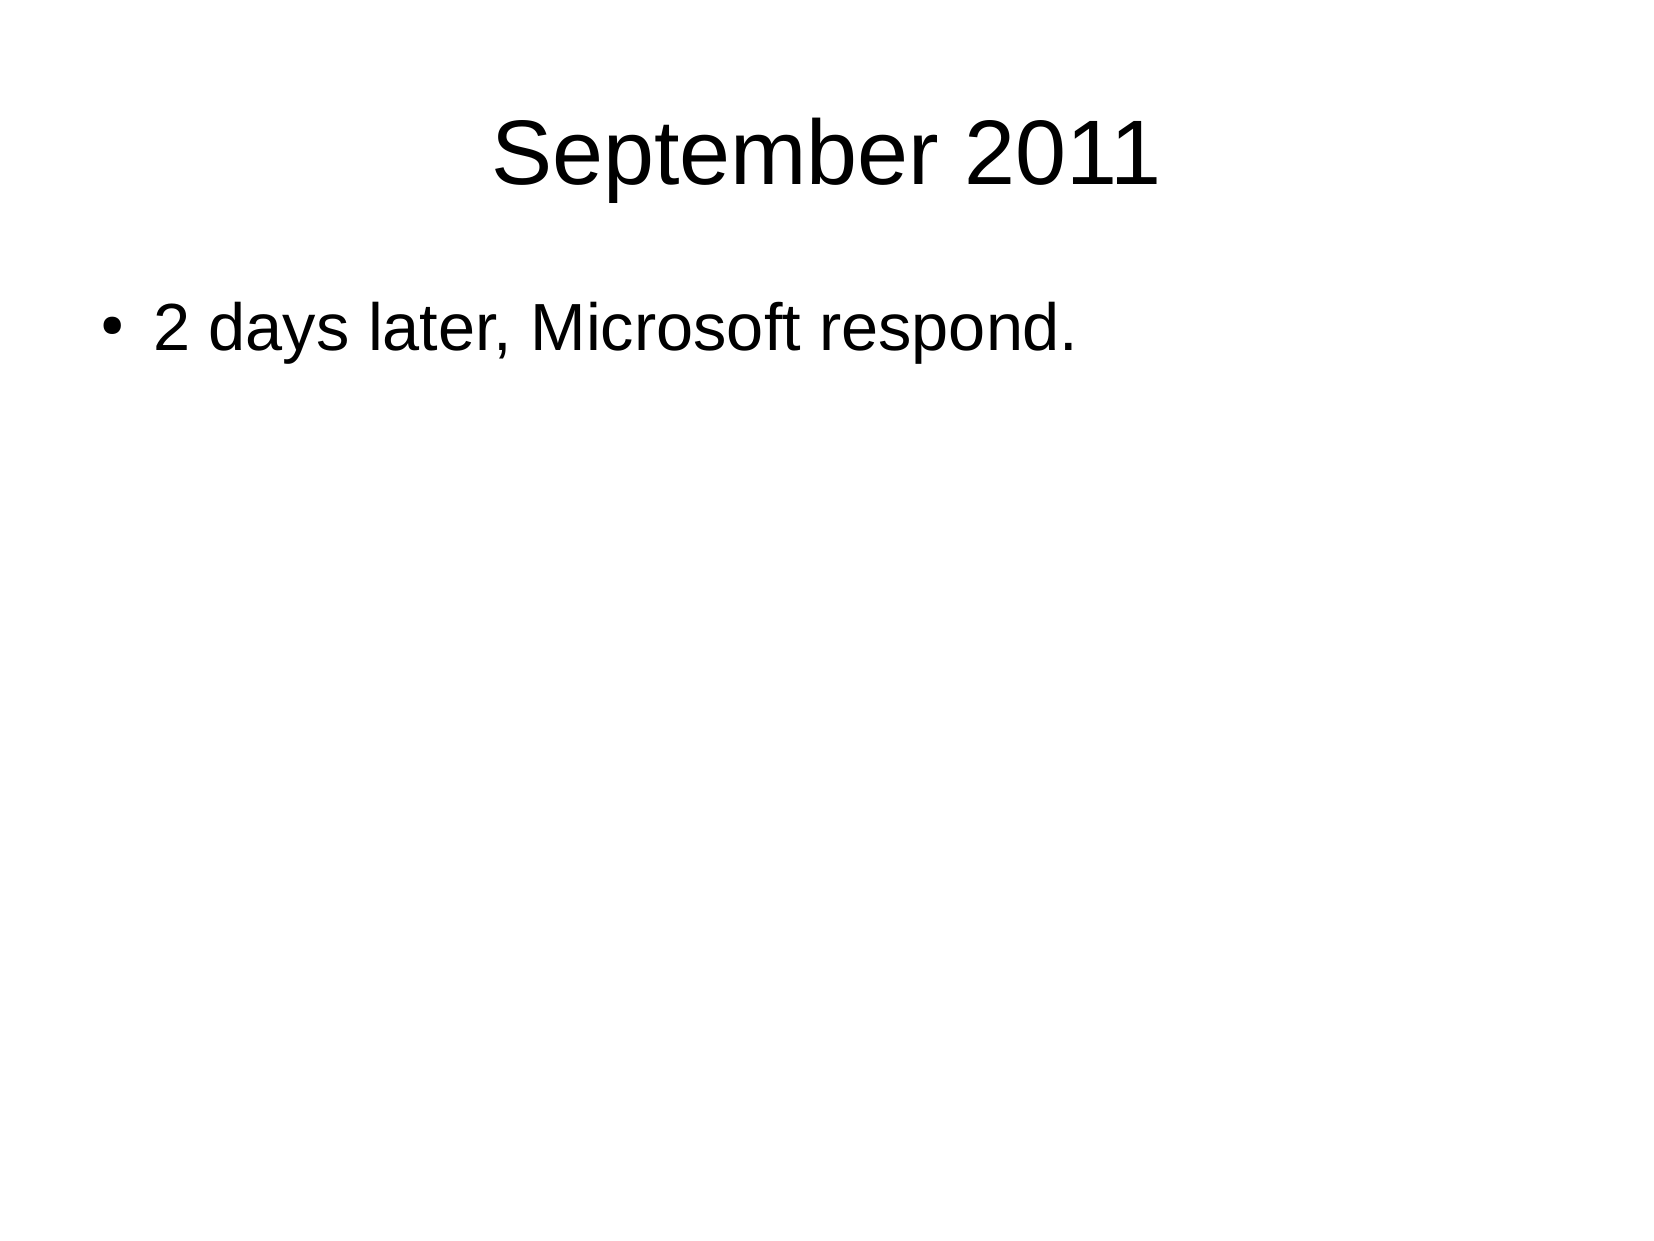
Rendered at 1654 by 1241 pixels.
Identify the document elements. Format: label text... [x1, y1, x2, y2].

title September 2011 [82, 49, 1571, 257]
list 2 days later, Microsoft respond. [82, 290, 1538, 1010]
